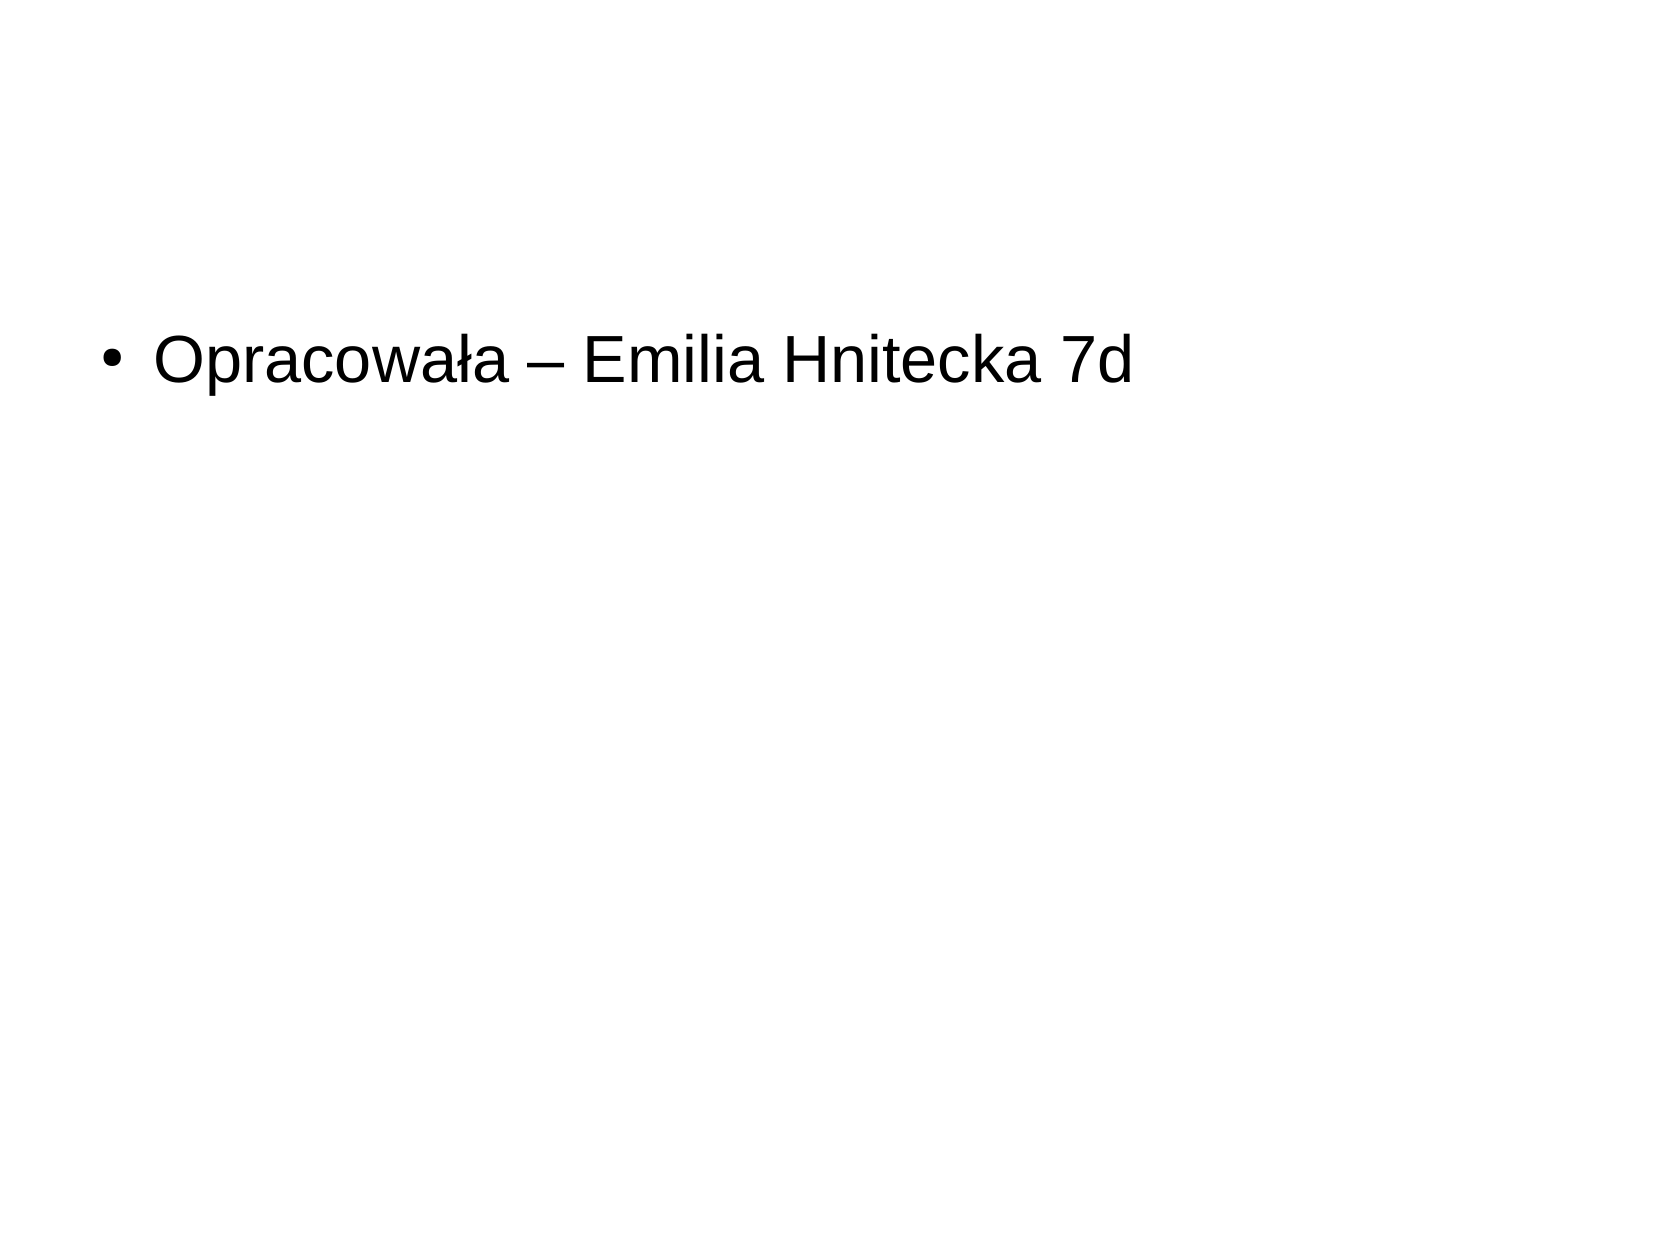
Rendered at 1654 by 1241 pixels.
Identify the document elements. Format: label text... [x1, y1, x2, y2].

list Opracowała – Emilia Hnitecka 7d [82, 321, 1571, 1141]
